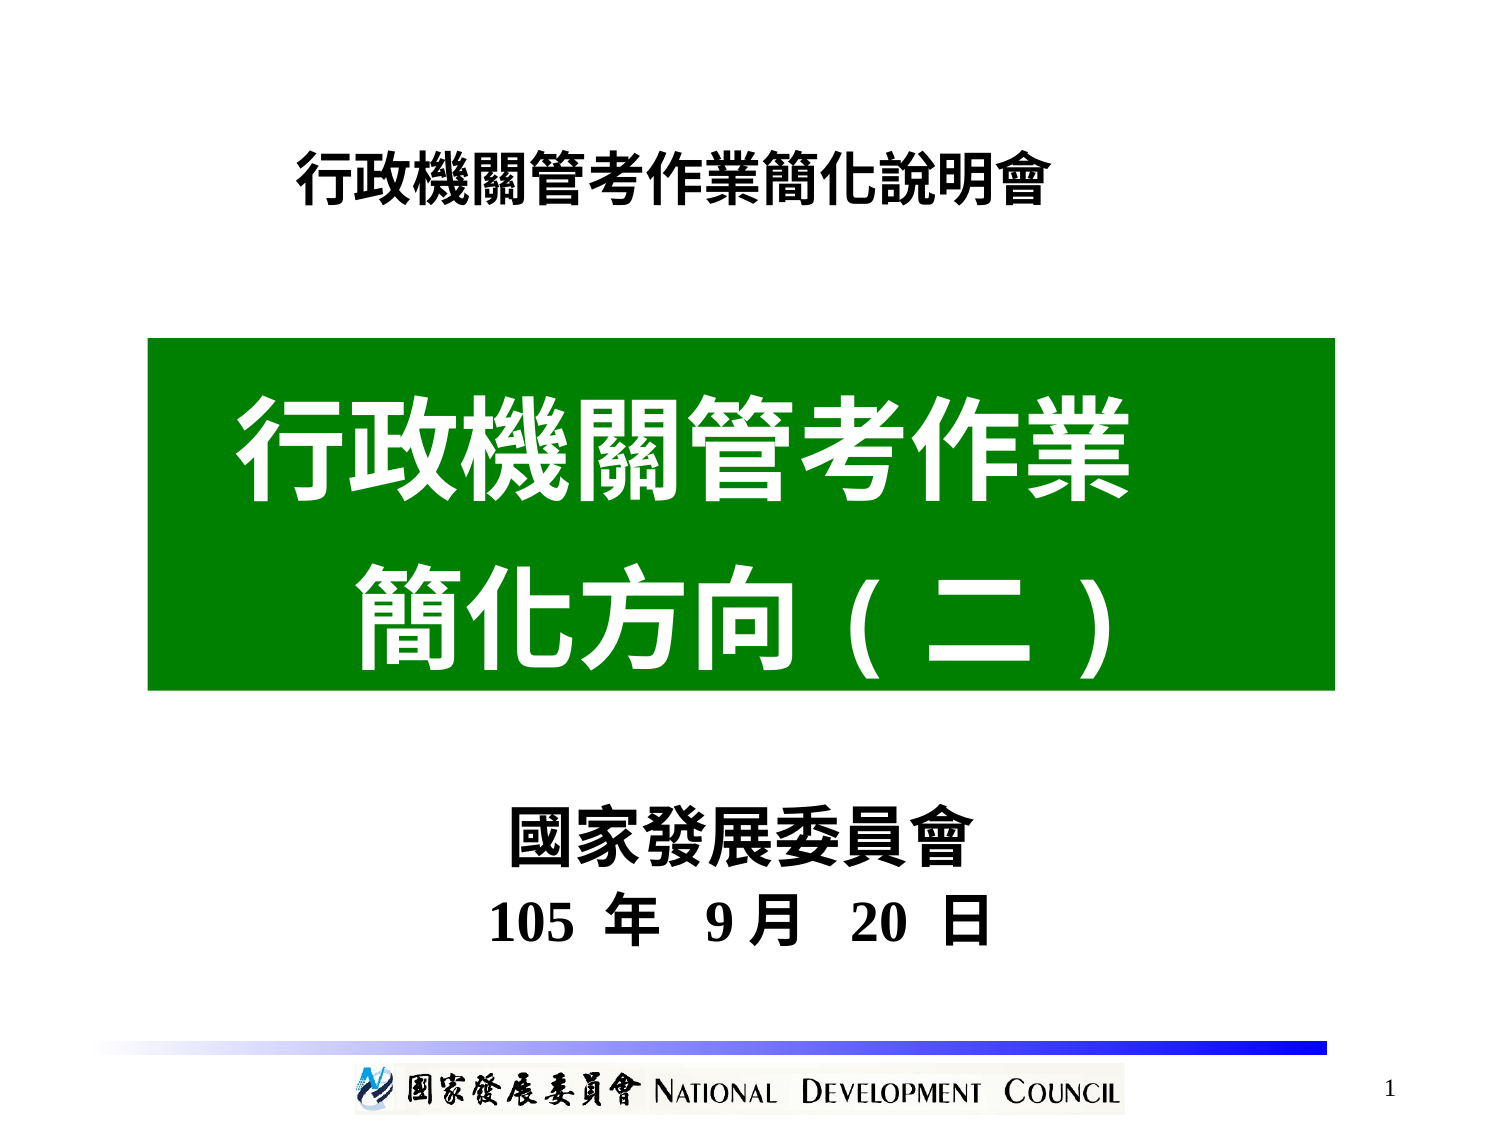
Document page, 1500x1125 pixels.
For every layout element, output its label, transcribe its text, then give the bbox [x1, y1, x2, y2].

text_box 國家發展委員會 105 年 9月 20 日 [197, 786, 1286, 962]
text_box 行政機關管考作業 簡化方向(二) [147, 338, 1336, 679]
text_box [1368, 1063, 1485, 1100]
text_box 行政機關管考作業簡化說明會 [281, 79, 1202, 219]
